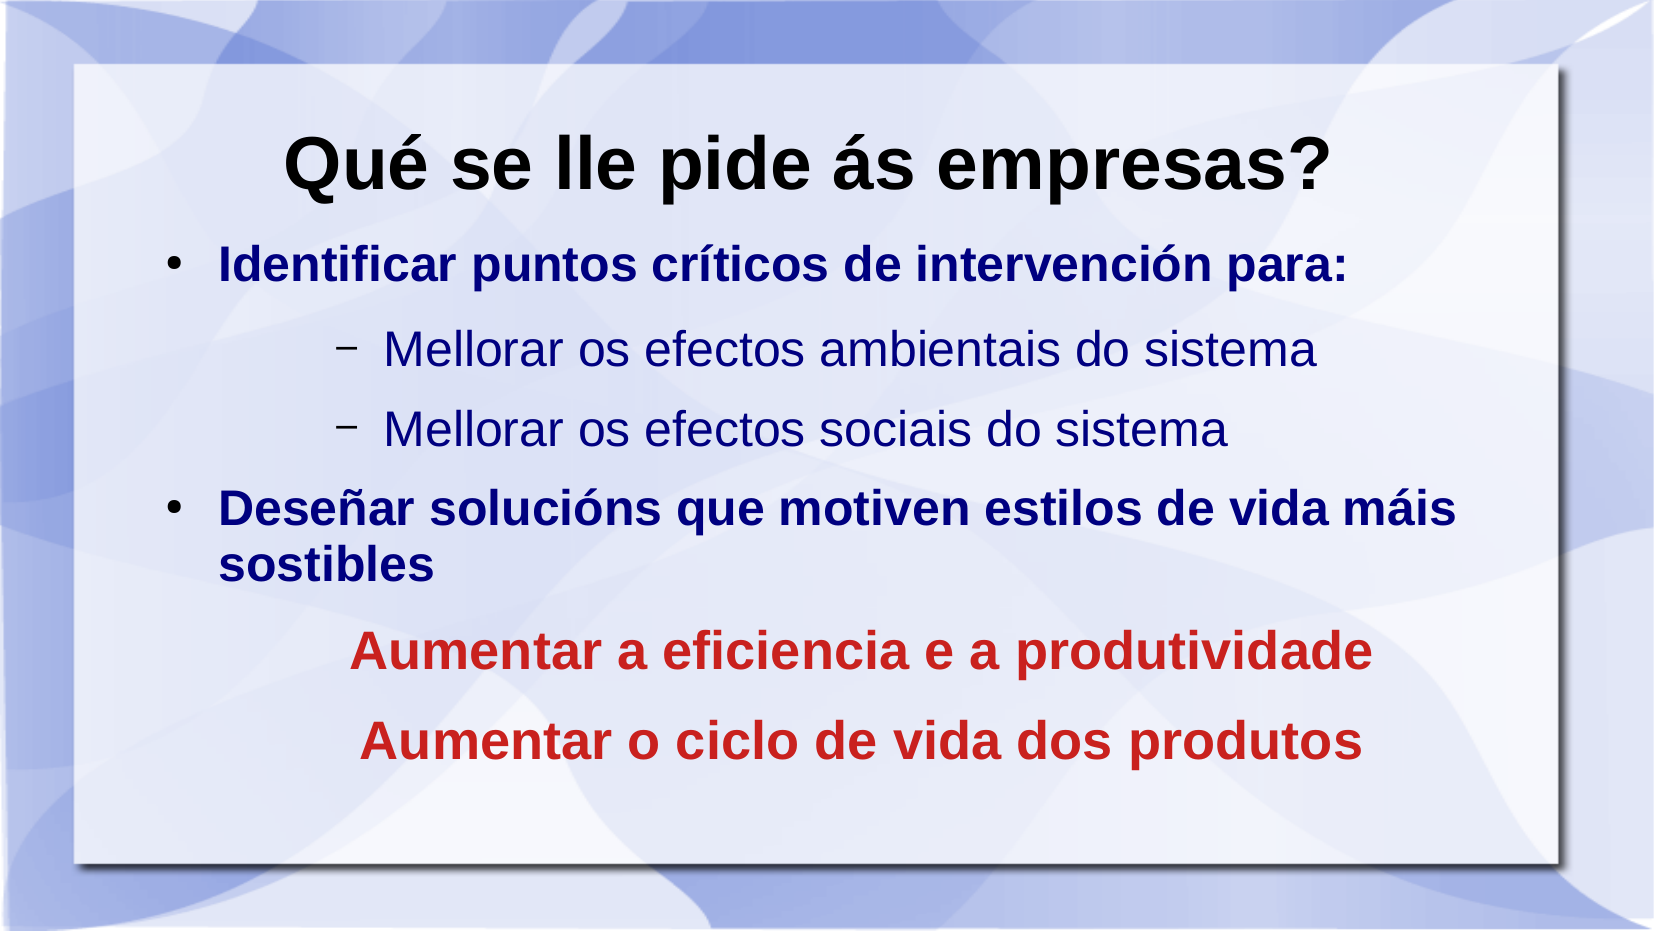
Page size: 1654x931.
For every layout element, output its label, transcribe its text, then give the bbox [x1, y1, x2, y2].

picture [0, 0, 1654, 931]
title Qué se lle pide ás empresas? [82, 90, 1536, 237]
list Identificar puntos críticos de intervención para: Mellorar os efectos ambientais do sistema Mellorar os efectos sociais do sistema Deseñar solucións que motiven estilos de vida máis sostibles Aumentar a eficiencia e a produtividade Aumentar o ciclo de vida dos produtos [147, 236, 1506, 833]
